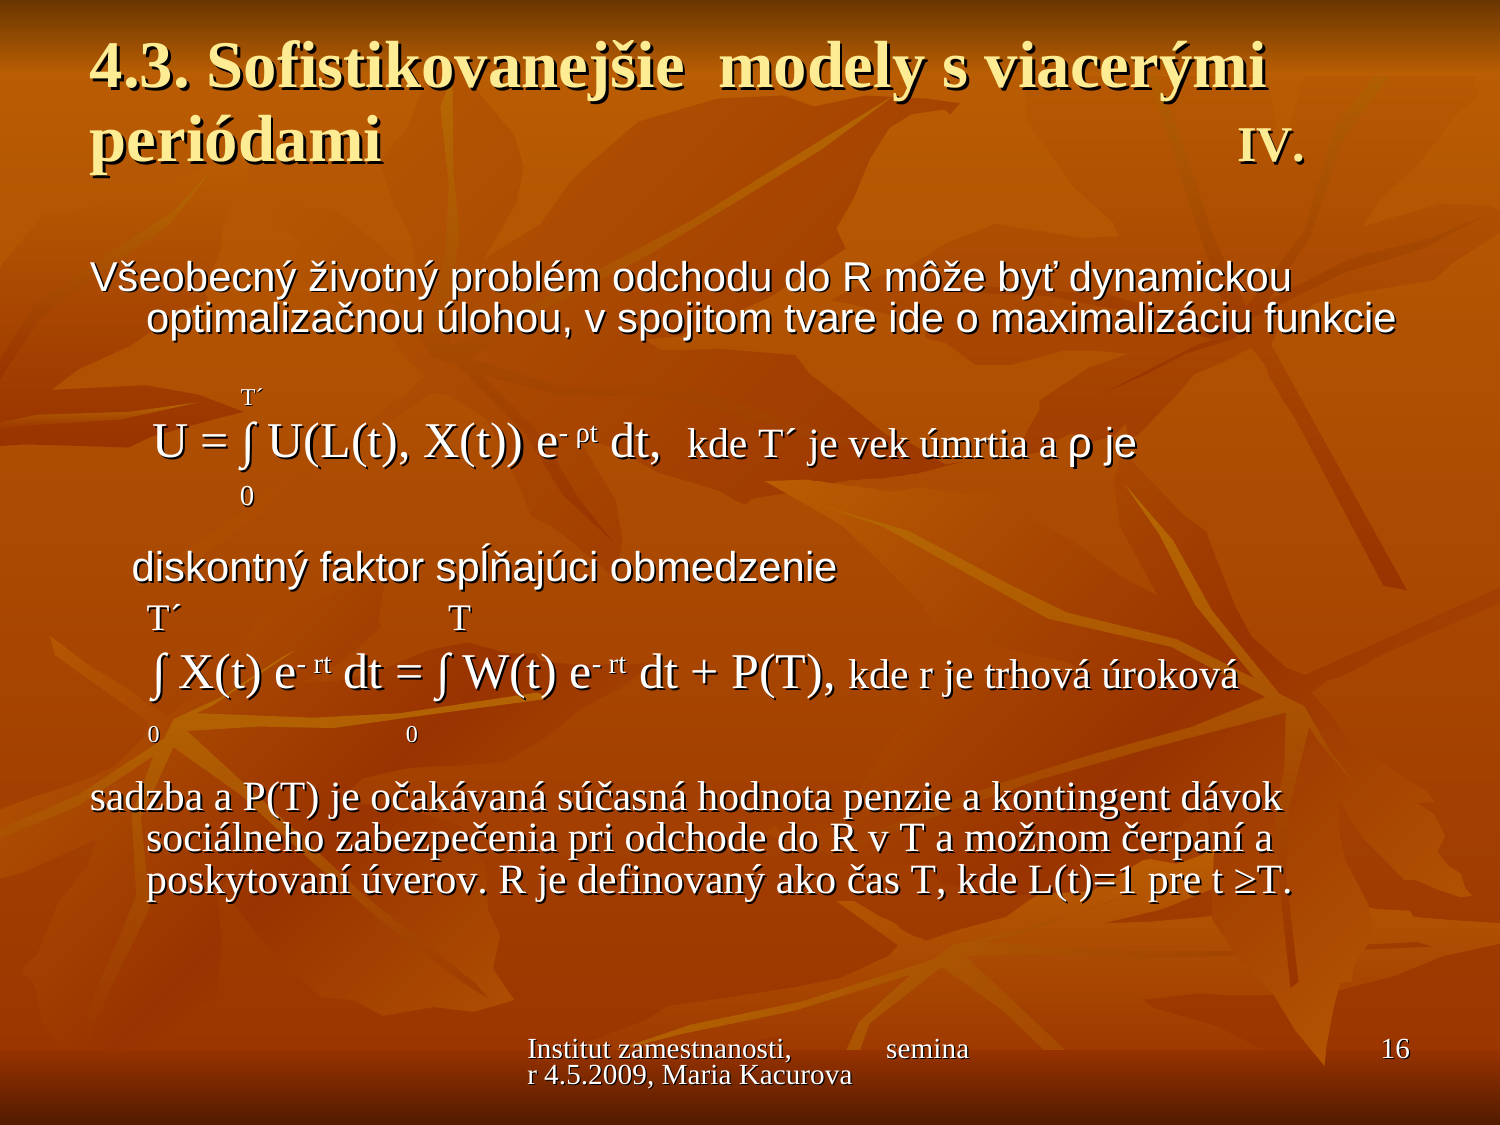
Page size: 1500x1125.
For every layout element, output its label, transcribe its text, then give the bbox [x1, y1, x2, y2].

title 4.3. Sofistikovanejšie modely s viacerými periódami IV. [75, 11, 1426, 249]
list Všeobecný životný problém odchodu do R môže byť dynamickou optimalizačnou úlohou, v spojitom tvare ide o maximalizáciu funkcie T´ U = ∫ U(L(t), X(t)) e- ρt dt, kde T´ je vek úmrtia a ρ je 0 diskontný faktor spĺňajúci obmedzenie T´ T ∫ X(t) e- rt dt = ∫ W(t) e- rt dt + P(T), kde r je trhová úroková 0 0 sadzba a P(T) je očakávaná súčasná hodnota penzie a kontingent dávok sociálneho zabezpečenia pri odchode do R v T a možnom čerpaní a poskytovaní úverov. R je definovaný ako čas T, kde L(t)=1 pre t ≥T. [75, 249, 1426, 1001]
